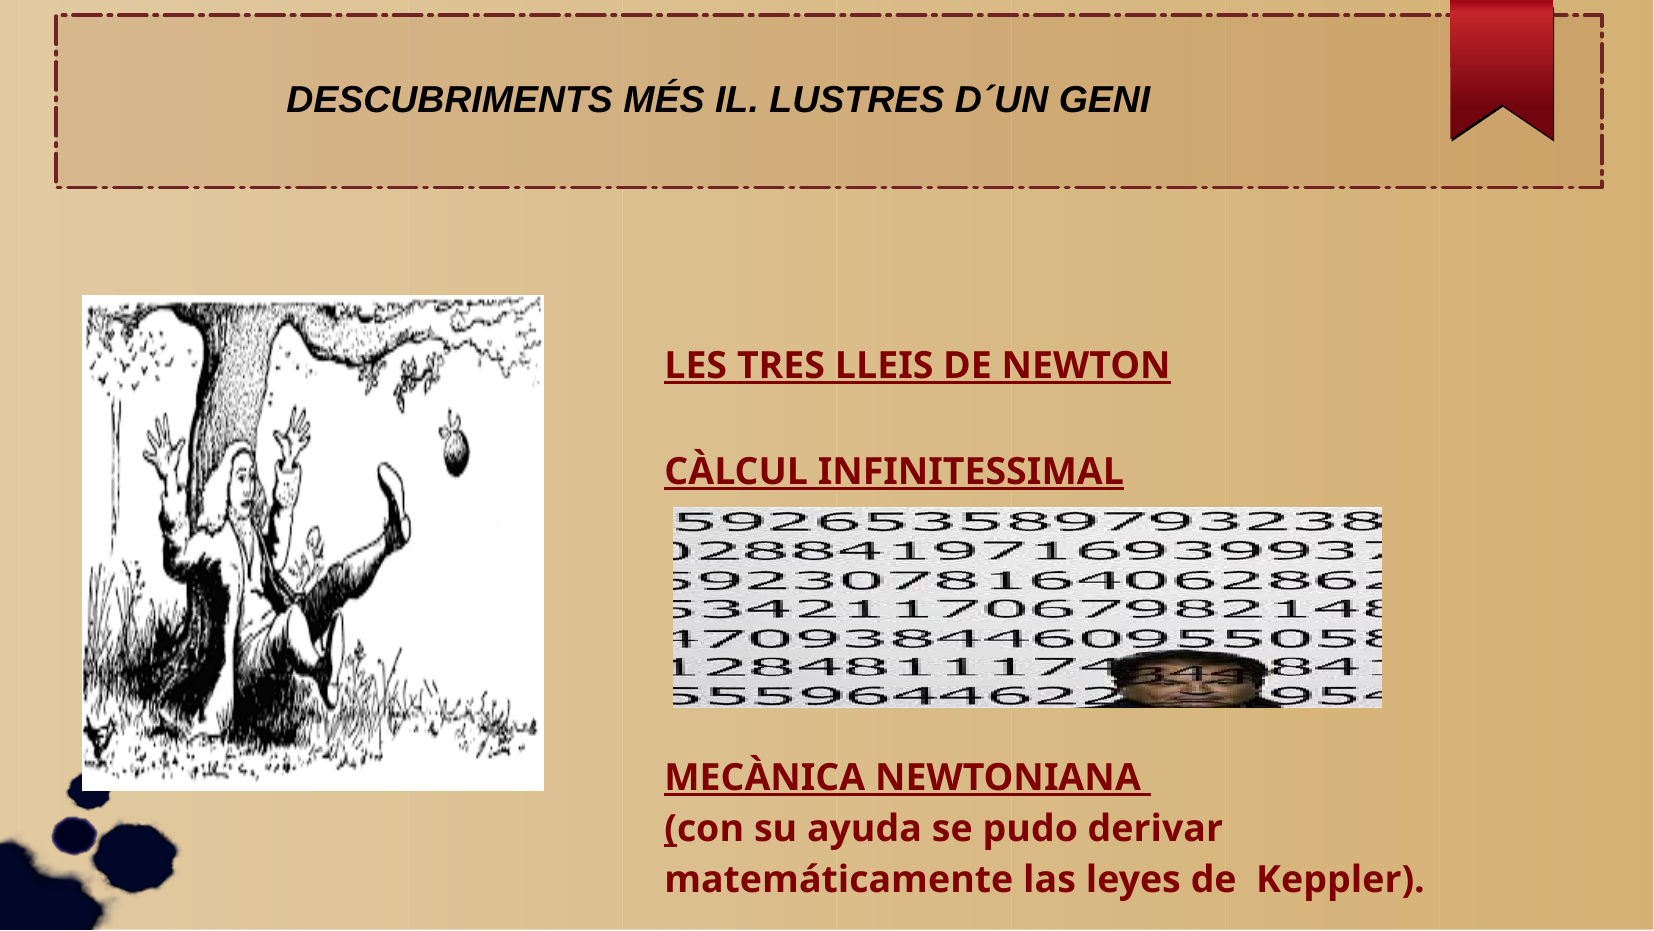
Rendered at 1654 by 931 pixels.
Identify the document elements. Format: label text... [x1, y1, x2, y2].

text_box CÀLCUL INFINITESSIMAL MECÀNICA NEWTONIANA (con su ayuda se pudo derivar matemáticamente las leyes de Keppler). [649, 437, 1542, 916]
text_box LES TRES LLEIS DE NEWTON [649, 330, 1247, 398]
text_box DESCUBRIMENTS MÉS IL. LUSTRES D´UN GENI [271, 70, 1229, 128]
picture [673, 507, 1382, 709]
picture [82, 295, 544, 791]
